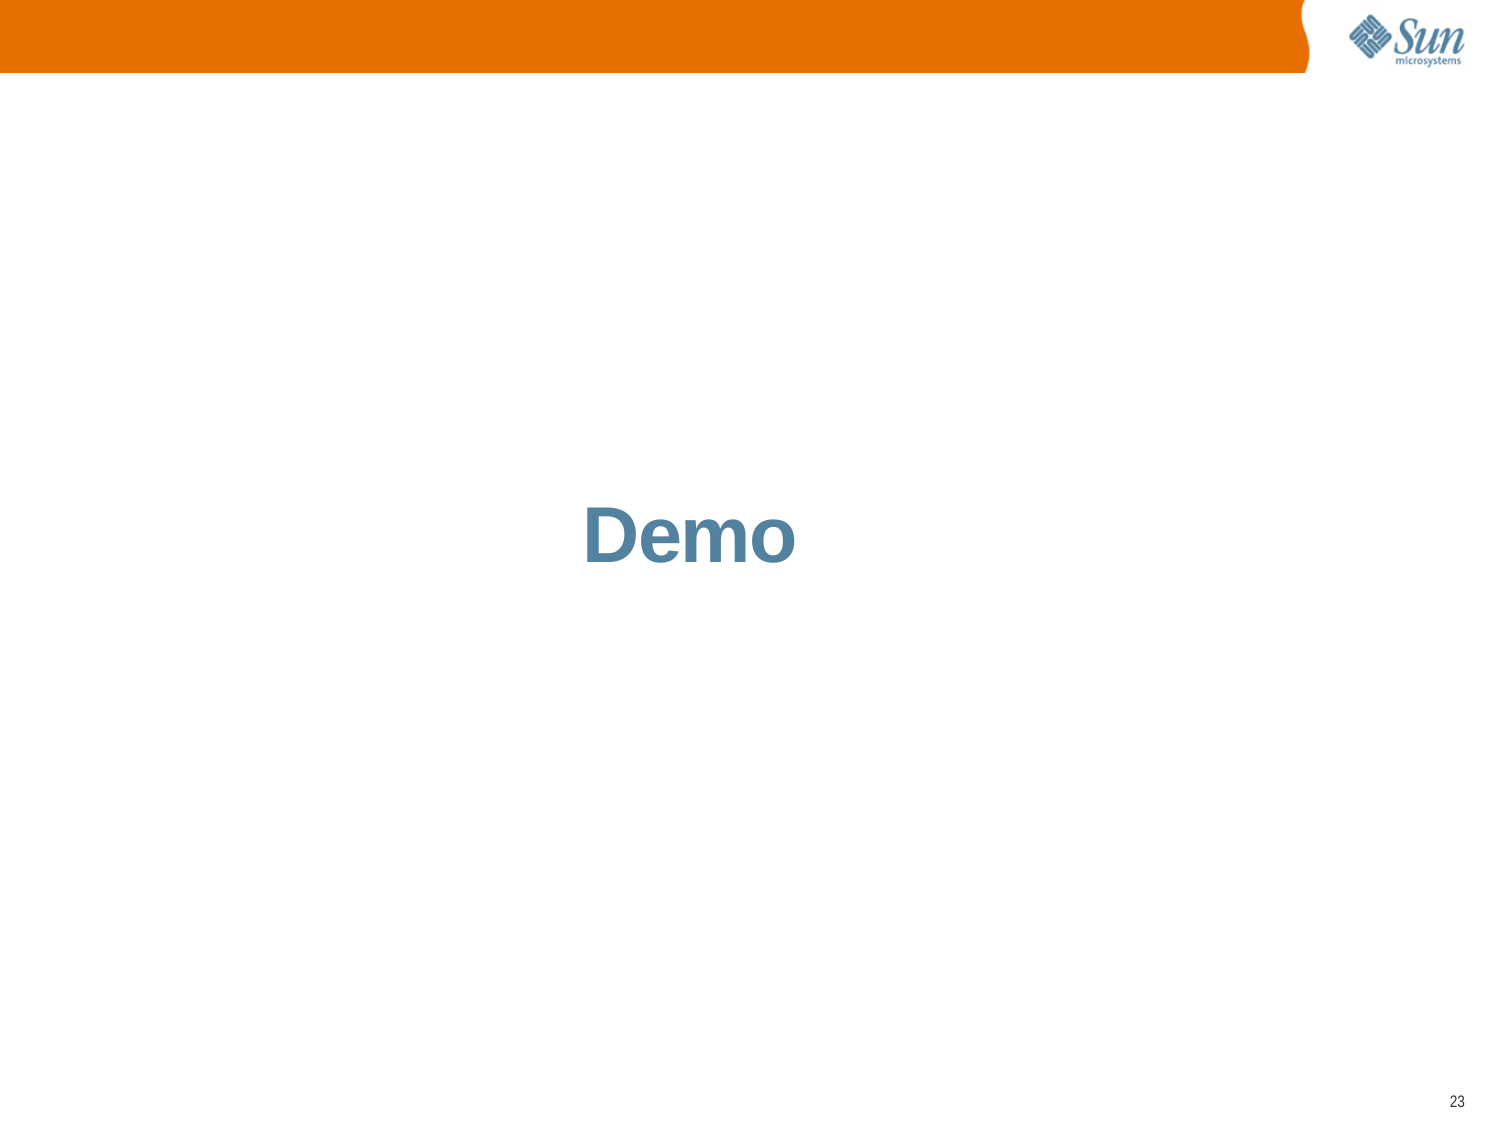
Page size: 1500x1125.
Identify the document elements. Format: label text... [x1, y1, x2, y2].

title Demo [582, 499, 822, 626]
picture [0, 0, 1500, 73]
